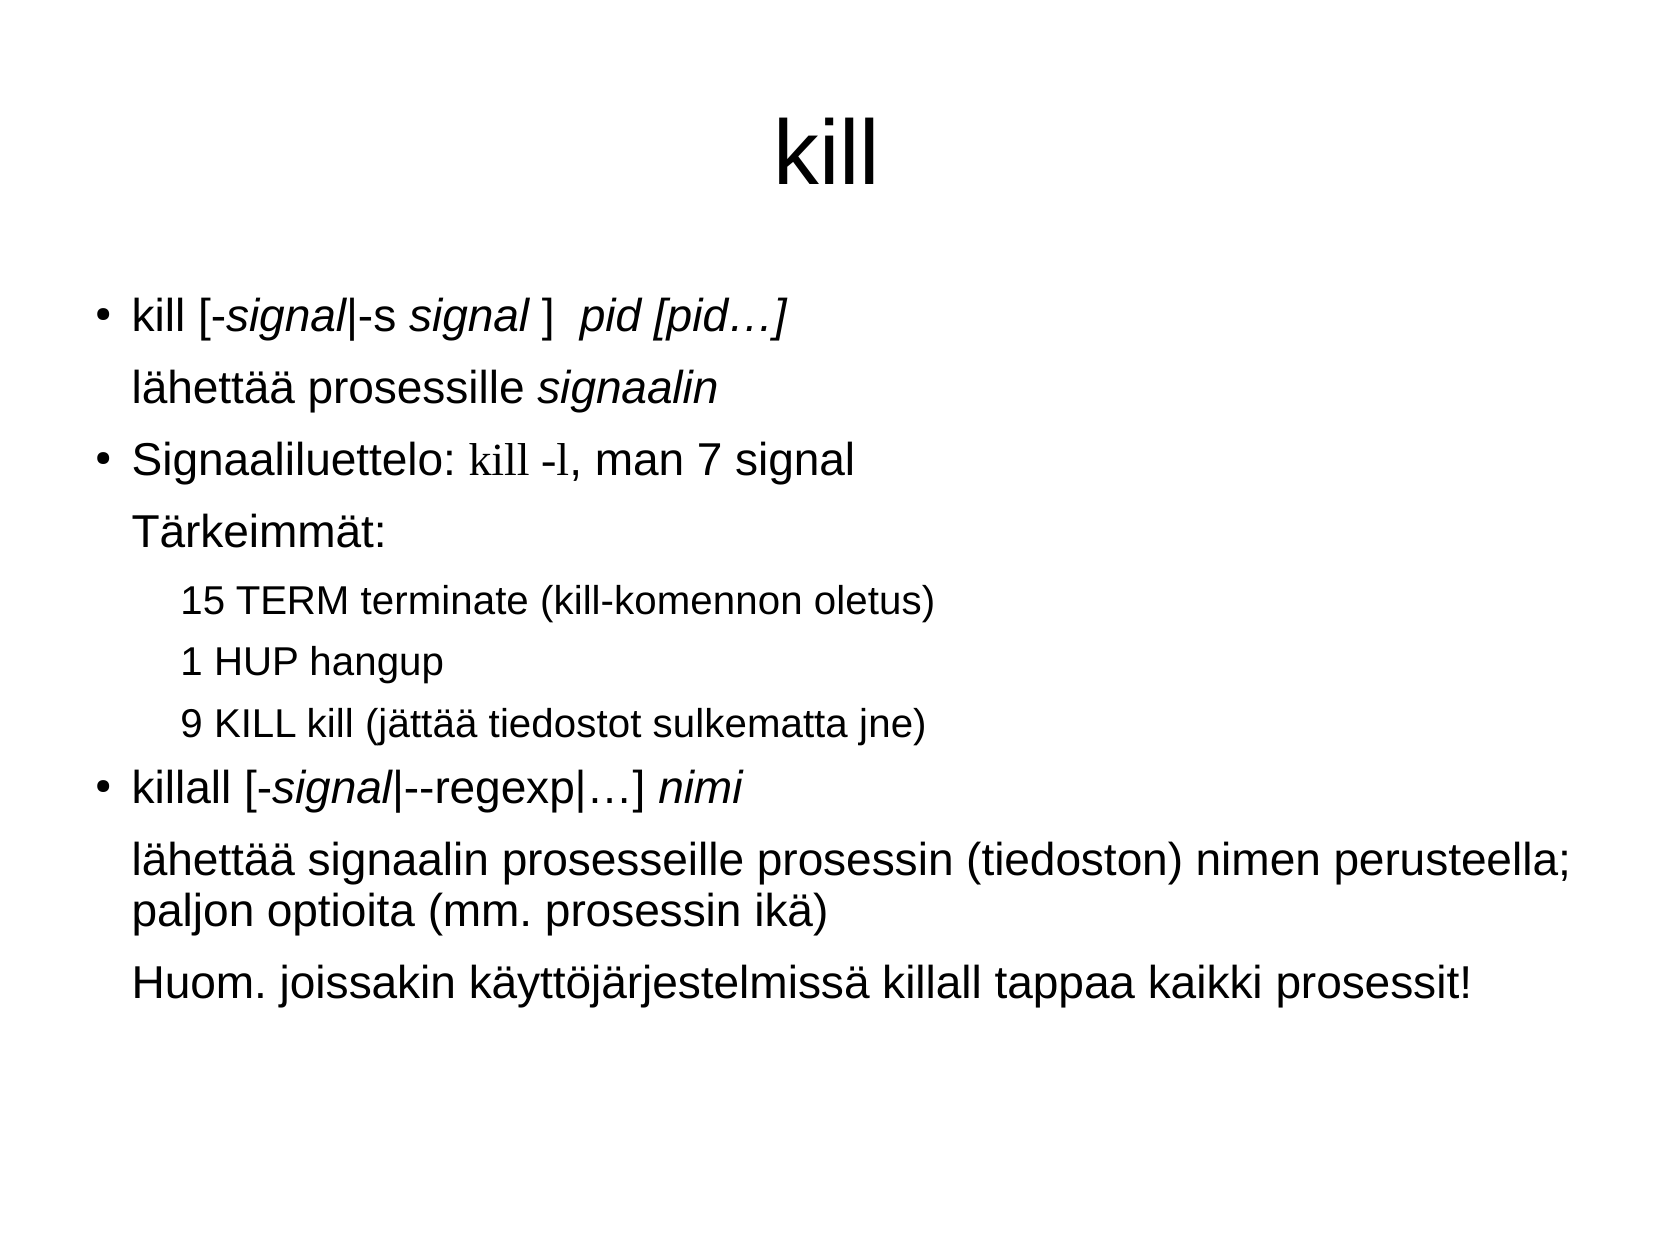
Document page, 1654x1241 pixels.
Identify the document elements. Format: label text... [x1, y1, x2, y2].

list kill [-signal|-s signal ] pid [pid…] lähettää prosessille signaalin Signaaliluettelo: kill -l, man 7 signal Tärkeimmät: 15 TERM terminate (kill-komennon oletus) 1 HUP hangup 9 KILL kill (jättää tiedostot sulkematta jne) killall [-signal|--regexp|…] nimi lähettää signaalin prosesseille prosessin (tiedoston) nimen perusteella; paljon optioita (mm. prosessin ikä) Huom. joissakin käyttöjärjestelmissä killall tappaa kaikki prosessit! [82, 290, 1571, 1010]
title kill [82, 49, 1571, 257]
